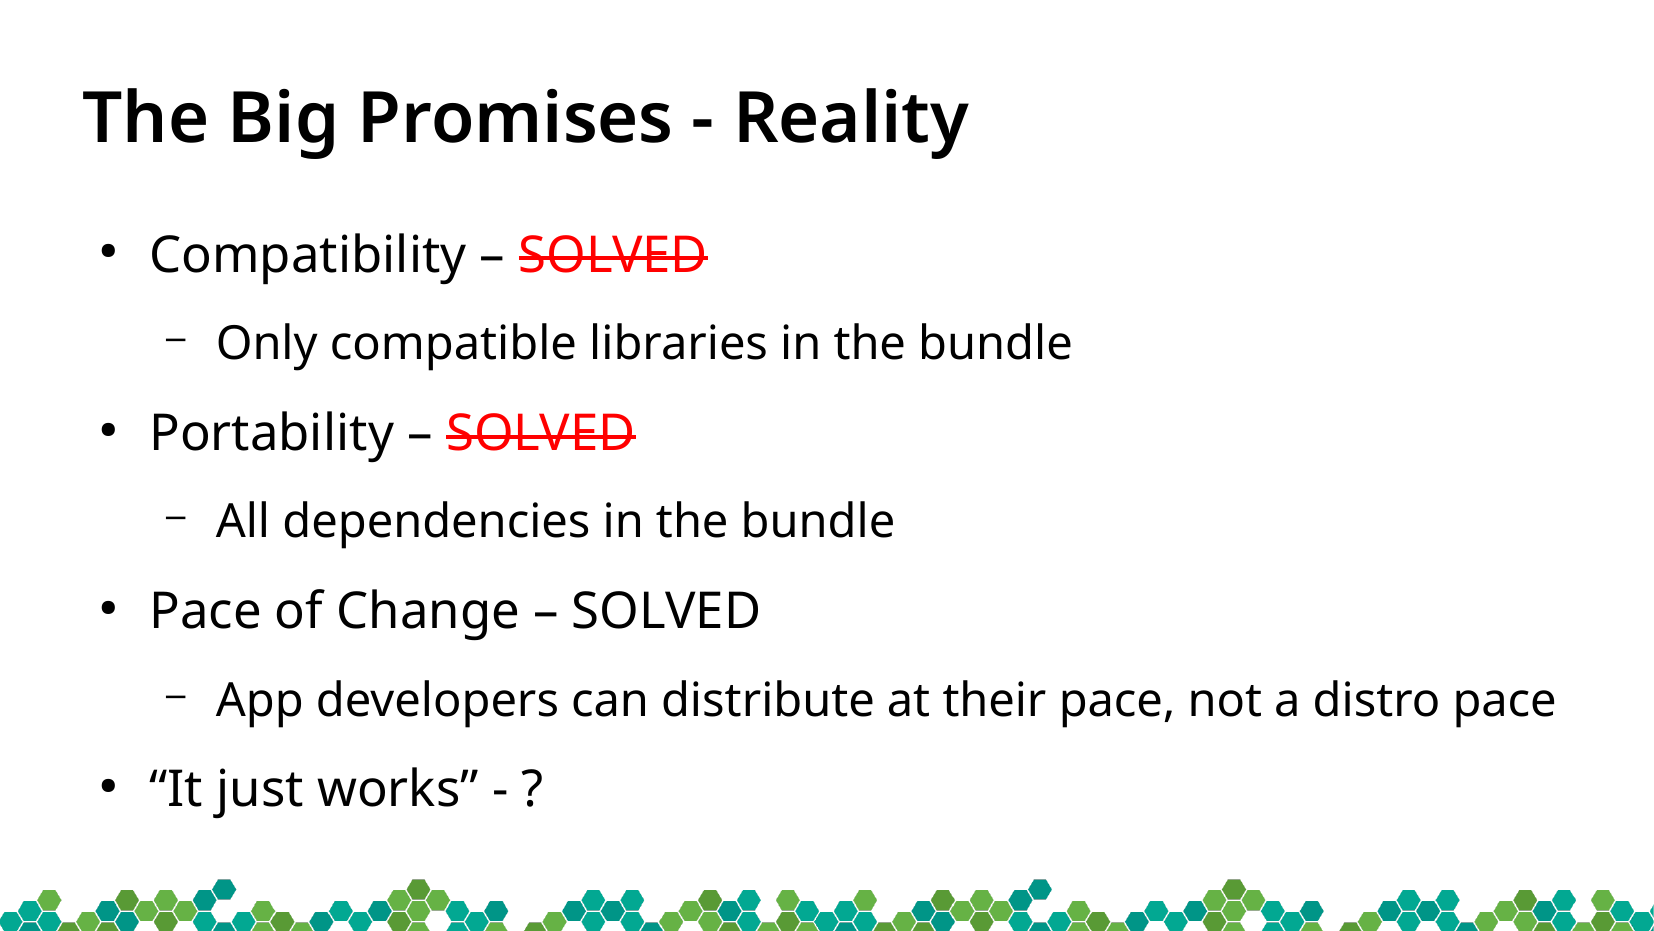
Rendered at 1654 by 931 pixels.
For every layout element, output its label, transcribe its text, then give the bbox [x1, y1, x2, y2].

picture [0, 871, 1654, 931]
title The Big Promises - Reality [82, 37, 1571, 193]
list Compatibility – SOLVED Only compatible libraries in the bundle Portability – SOLVED All dependencies in the bundle Pace of Change – SOLVED App developers can distribute at their pace, not a distro pace “It just works” - ? [82, 217, 1571, 857]
